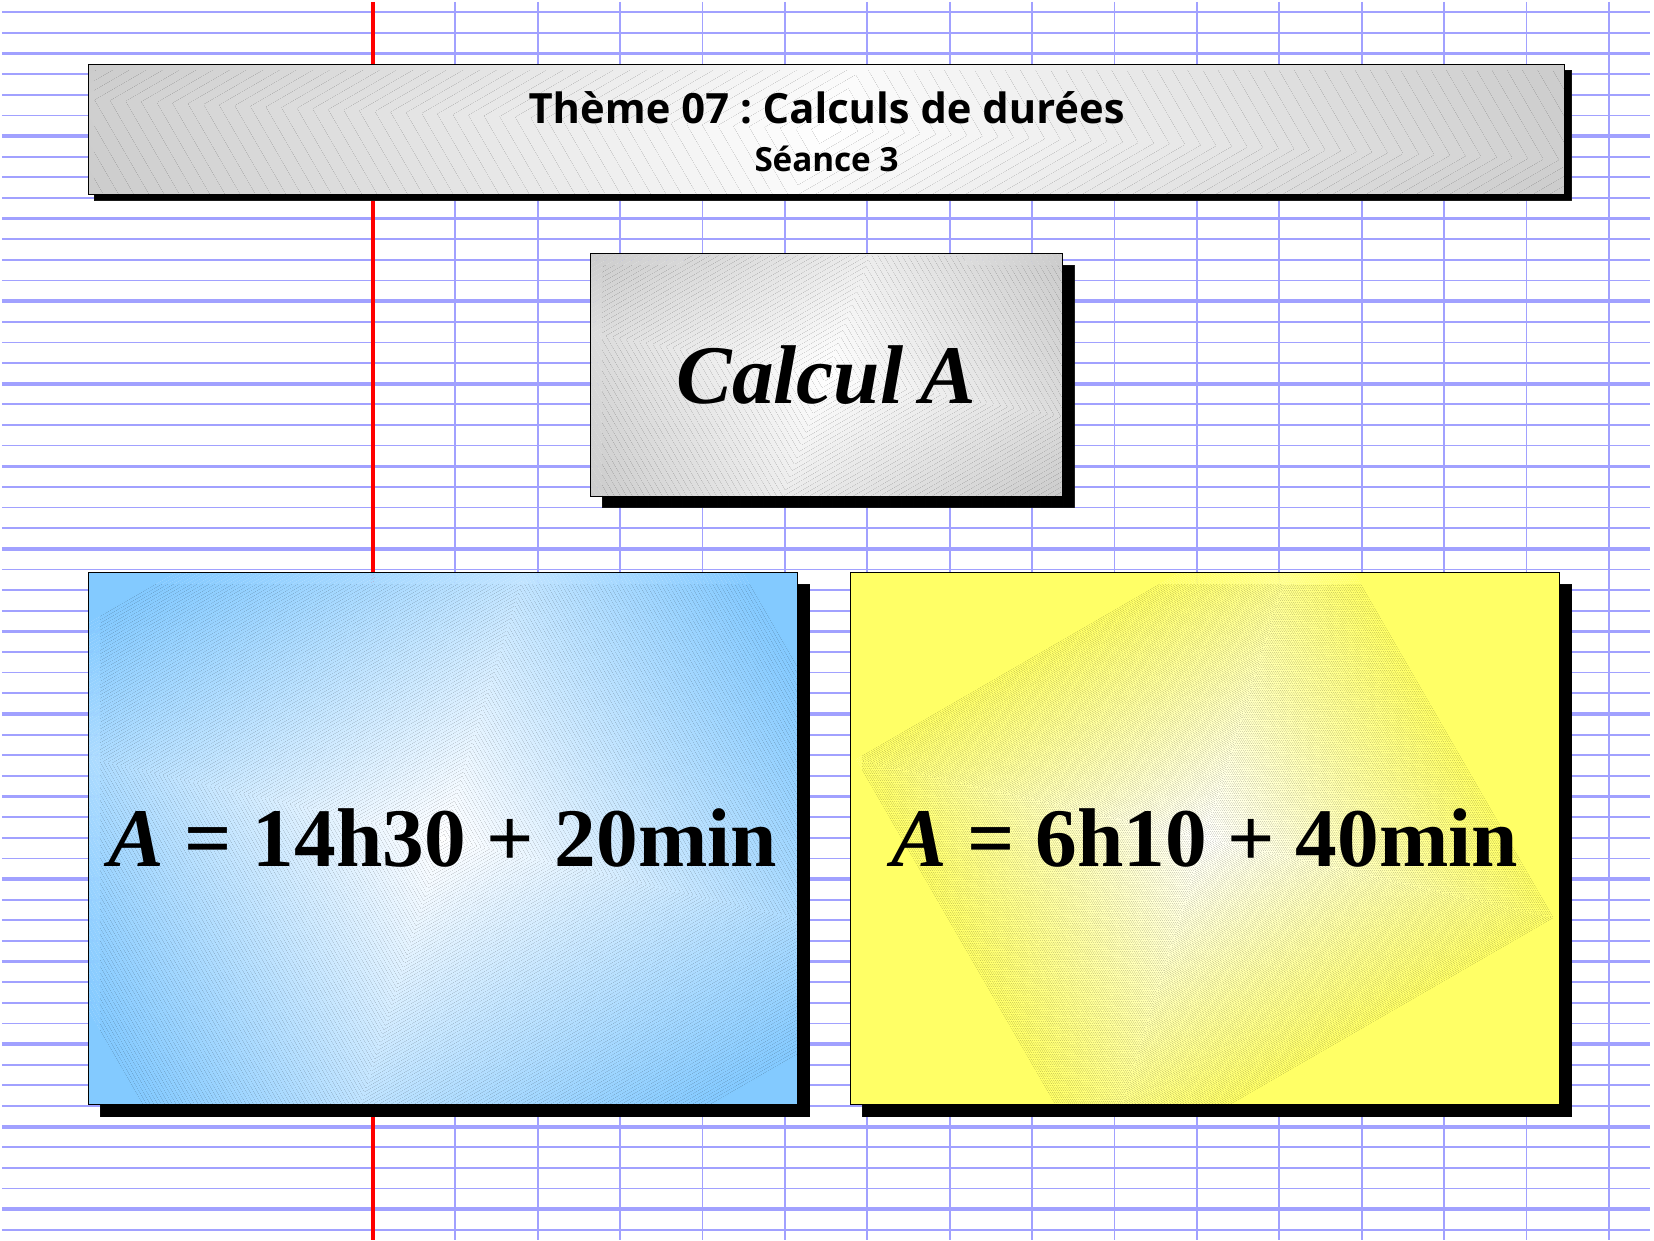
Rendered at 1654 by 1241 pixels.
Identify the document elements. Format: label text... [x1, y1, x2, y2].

text_box A = 6h10 + 40min [850, 572, 1560, 1105]
text_box Calcul A [590, 253, 1063, 497]
text_box Thème 07 : Calculs de durées Séance 3 [88, 64, 1565, 195]
text_box A = 14h30 + 20min [88, 572, 798, 1105]
picture [0, 0, 1654, 1241]
